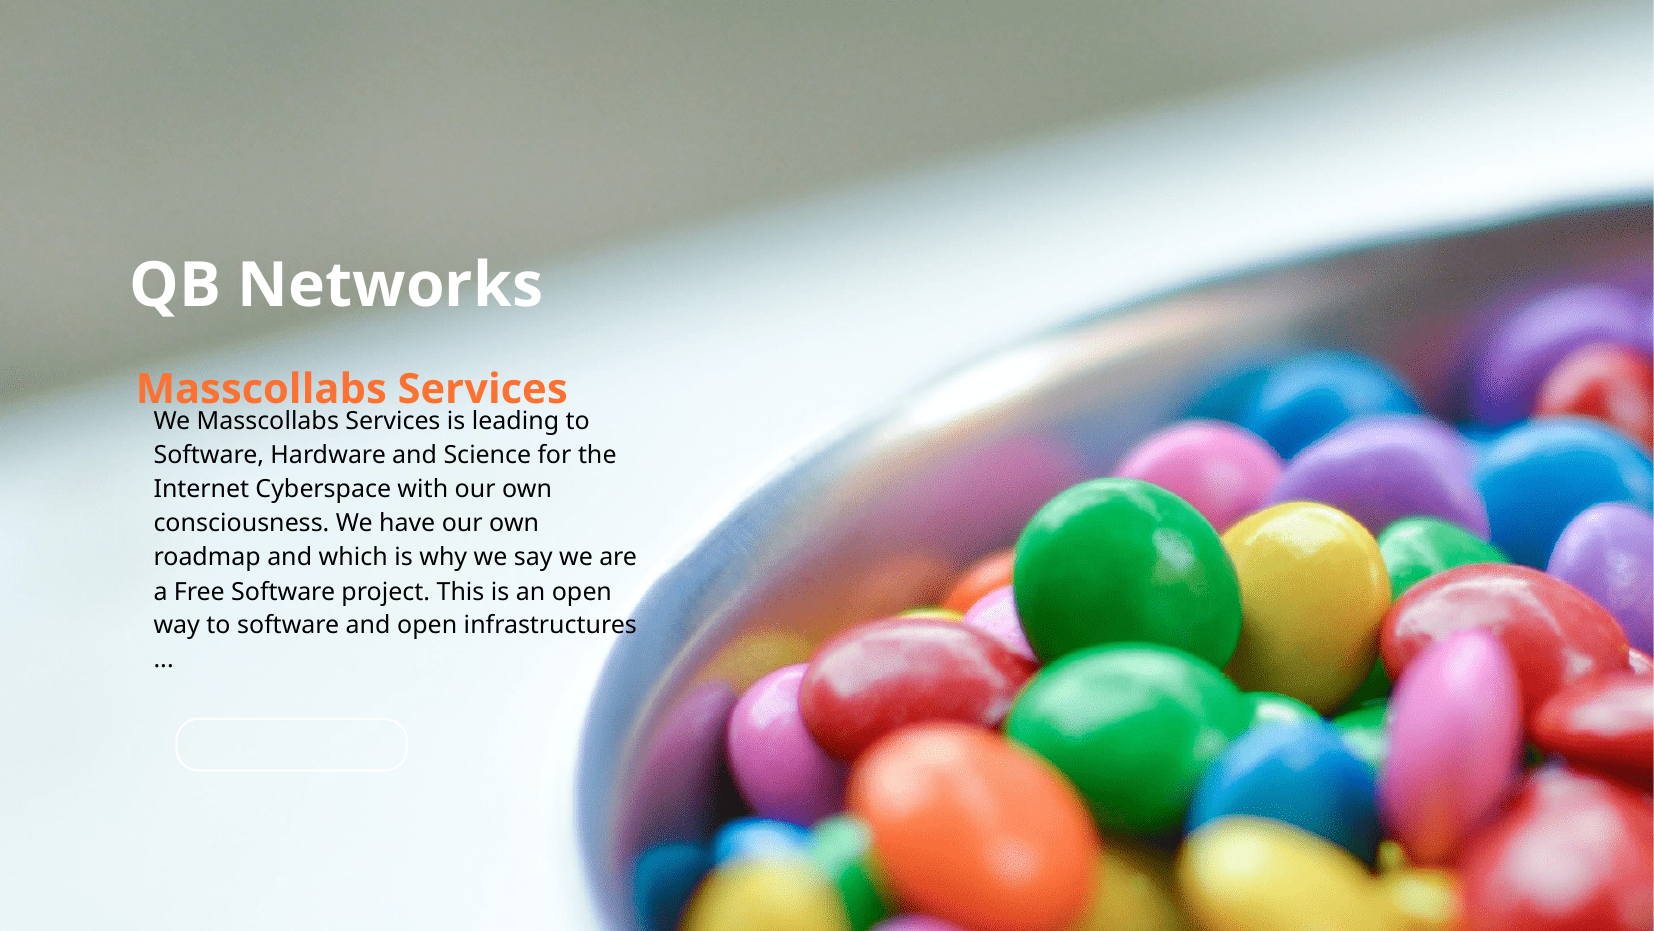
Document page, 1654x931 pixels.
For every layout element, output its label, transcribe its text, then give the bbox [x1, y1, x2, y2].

title Masscollabs Services [135, 324, 739, 451]
title QB Networks [129, 187, 686, 378]
title We Masscollabs Services is leading to Software, Hardware and Science for the Internet Cyberspace with our own consciousness. We have our own roadmap and which is why we say we are a Free Software project. This is an open way to software and open infrastructures ... [153, 451, 640, 657]
picture [0, 0, 1654, 931]
